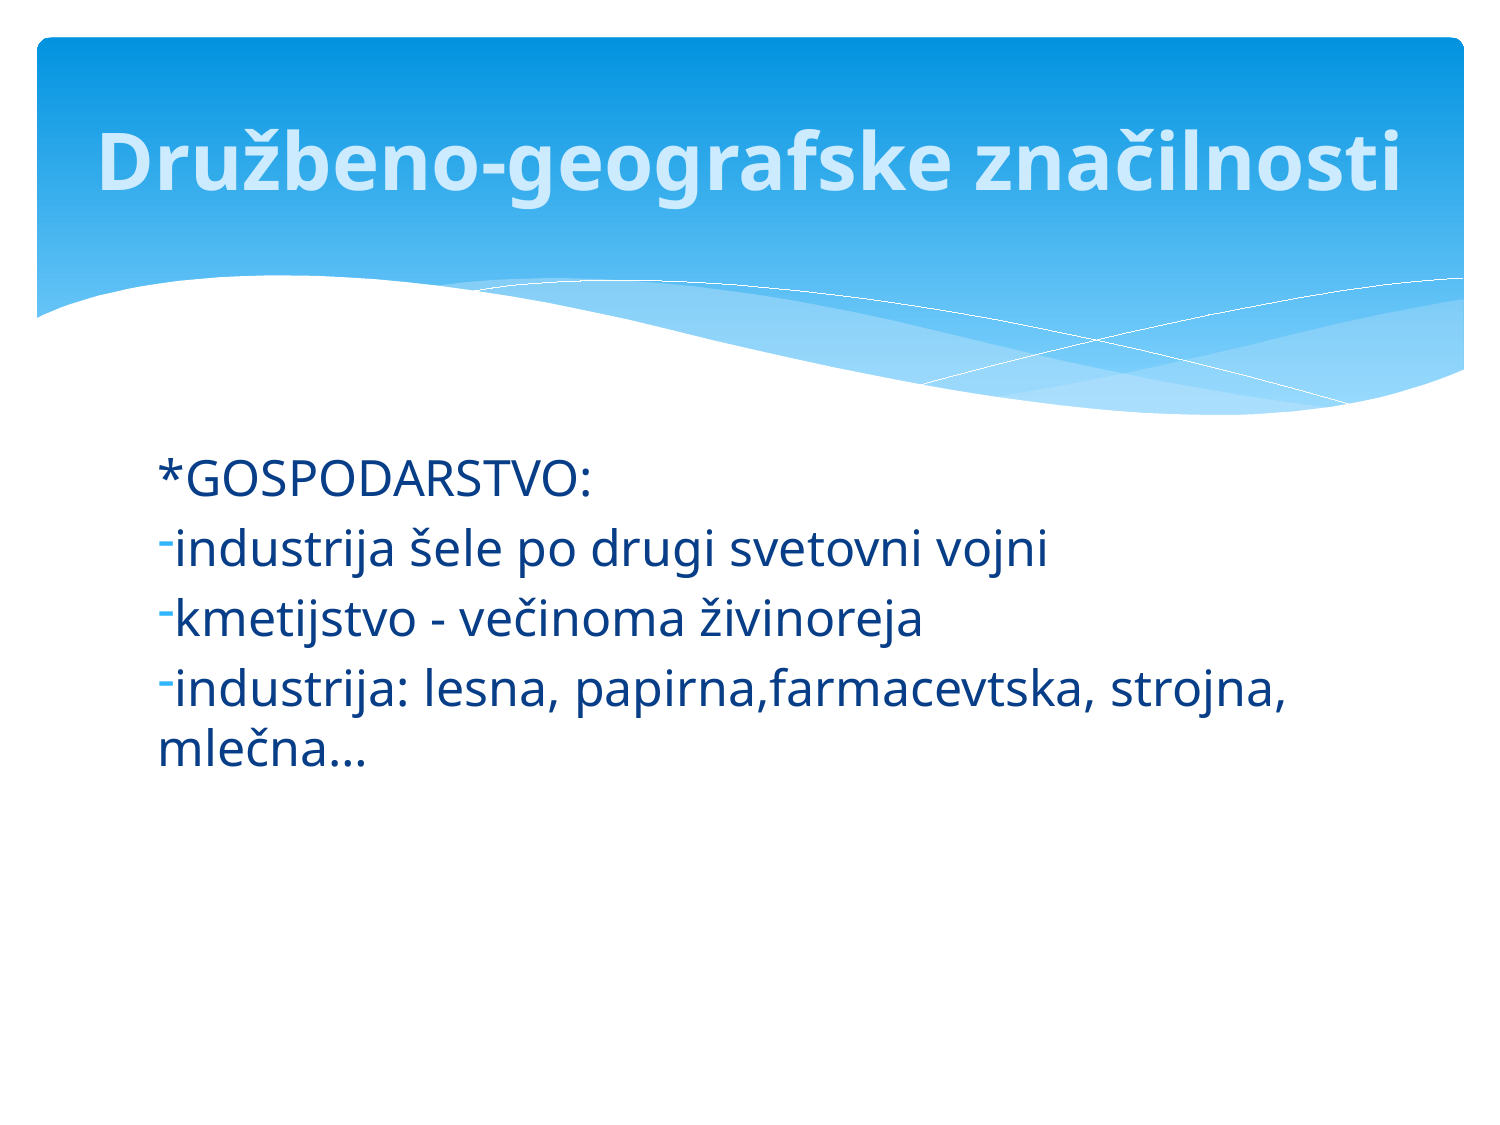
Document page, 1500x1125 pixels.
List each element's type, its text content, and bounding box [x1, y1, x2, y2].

list *GOSPODARSTVO: industrija šele po drugi svetovni vojni kmetijstvo - večinoma živinoreja industrija: lesna, papirna,farmacevtska, strojna, mlečna… [142, 438, 1359, 1005]
title Družbeno-geografske značilnosti [75, 55, 1425, 261]
